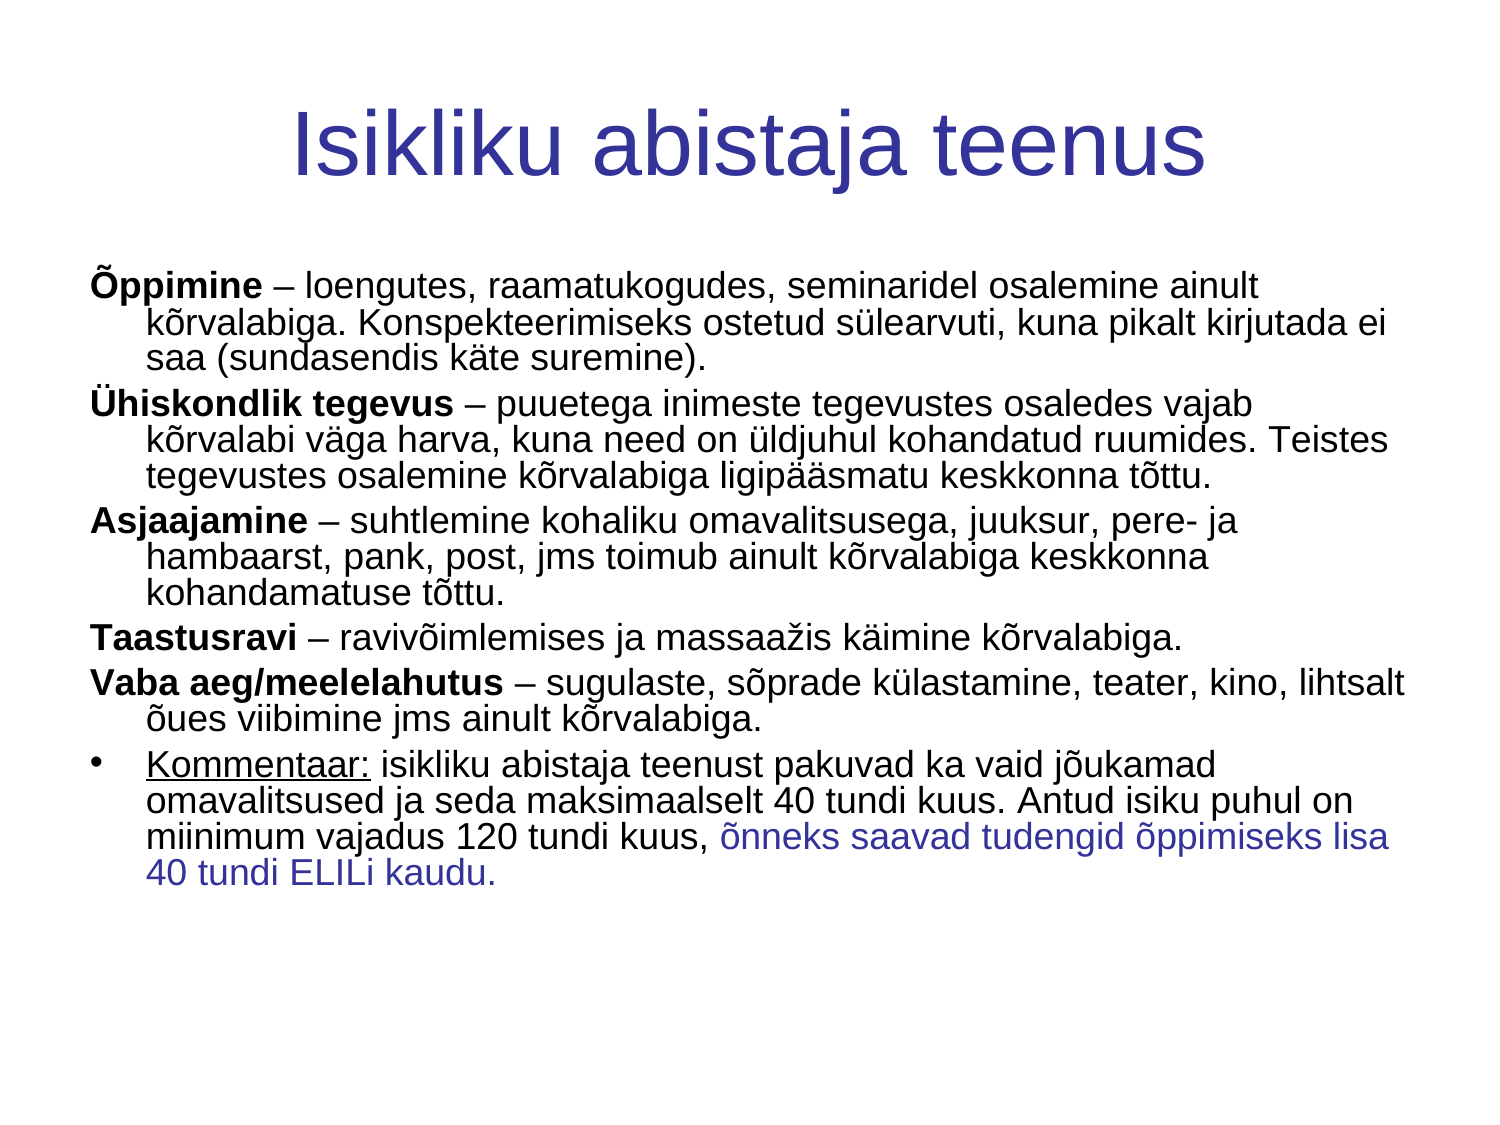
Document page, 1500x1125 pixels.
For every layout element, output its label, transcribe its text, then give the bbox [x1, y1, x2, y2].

list Õppimine – loengutes, raamatukogudes, seminaridel osalemine ainult kõrvalabiga. Konspekteerimiseks ostetud sülearvuti, kuna pikalt kirjutada ei saa (sundasendis käte suremine). Ühiskondlik tegevus – puuetega inimeste tegevustes osaledes vajab kõrvalabi väga harva, kuna need on üldjuhul kohandatud ruumides. Teistes tegevustes osalemine kõrvalabiga ligipääsmatu keskkonna tõttu. Asjaajamine – suhtlemine kohaliku omavalitsusega, juuksur, pere- ja hambaarst, pank, post, jms toimub ainult kõrvalabiga keskkonna kohandamatuse tõttu. Taastusravi – ravivõimlemises ja massaažis käimine kõrvalabiga. Vaba aeg/meelelahutus – sugulaste, sõprade külastamine, teater, kino, lihtsalt õues viibimine jms ainult kõrvalabiga. Kommentaar: isikliku abistaja teenust pakuvad ka vaid jõukamad omavalitsused ja seda maksimaalselt 40 tundi kuus. Antud isiku puhul on miinimum vajadus 120 tundi kuus, õnneks saavad tudengid õppimiseks lisa 40 tundi ELILi kaudu. [75, 262, 1426, 1005]
title Isikliku abistaja teenus [75, 45, 1426, 233]
